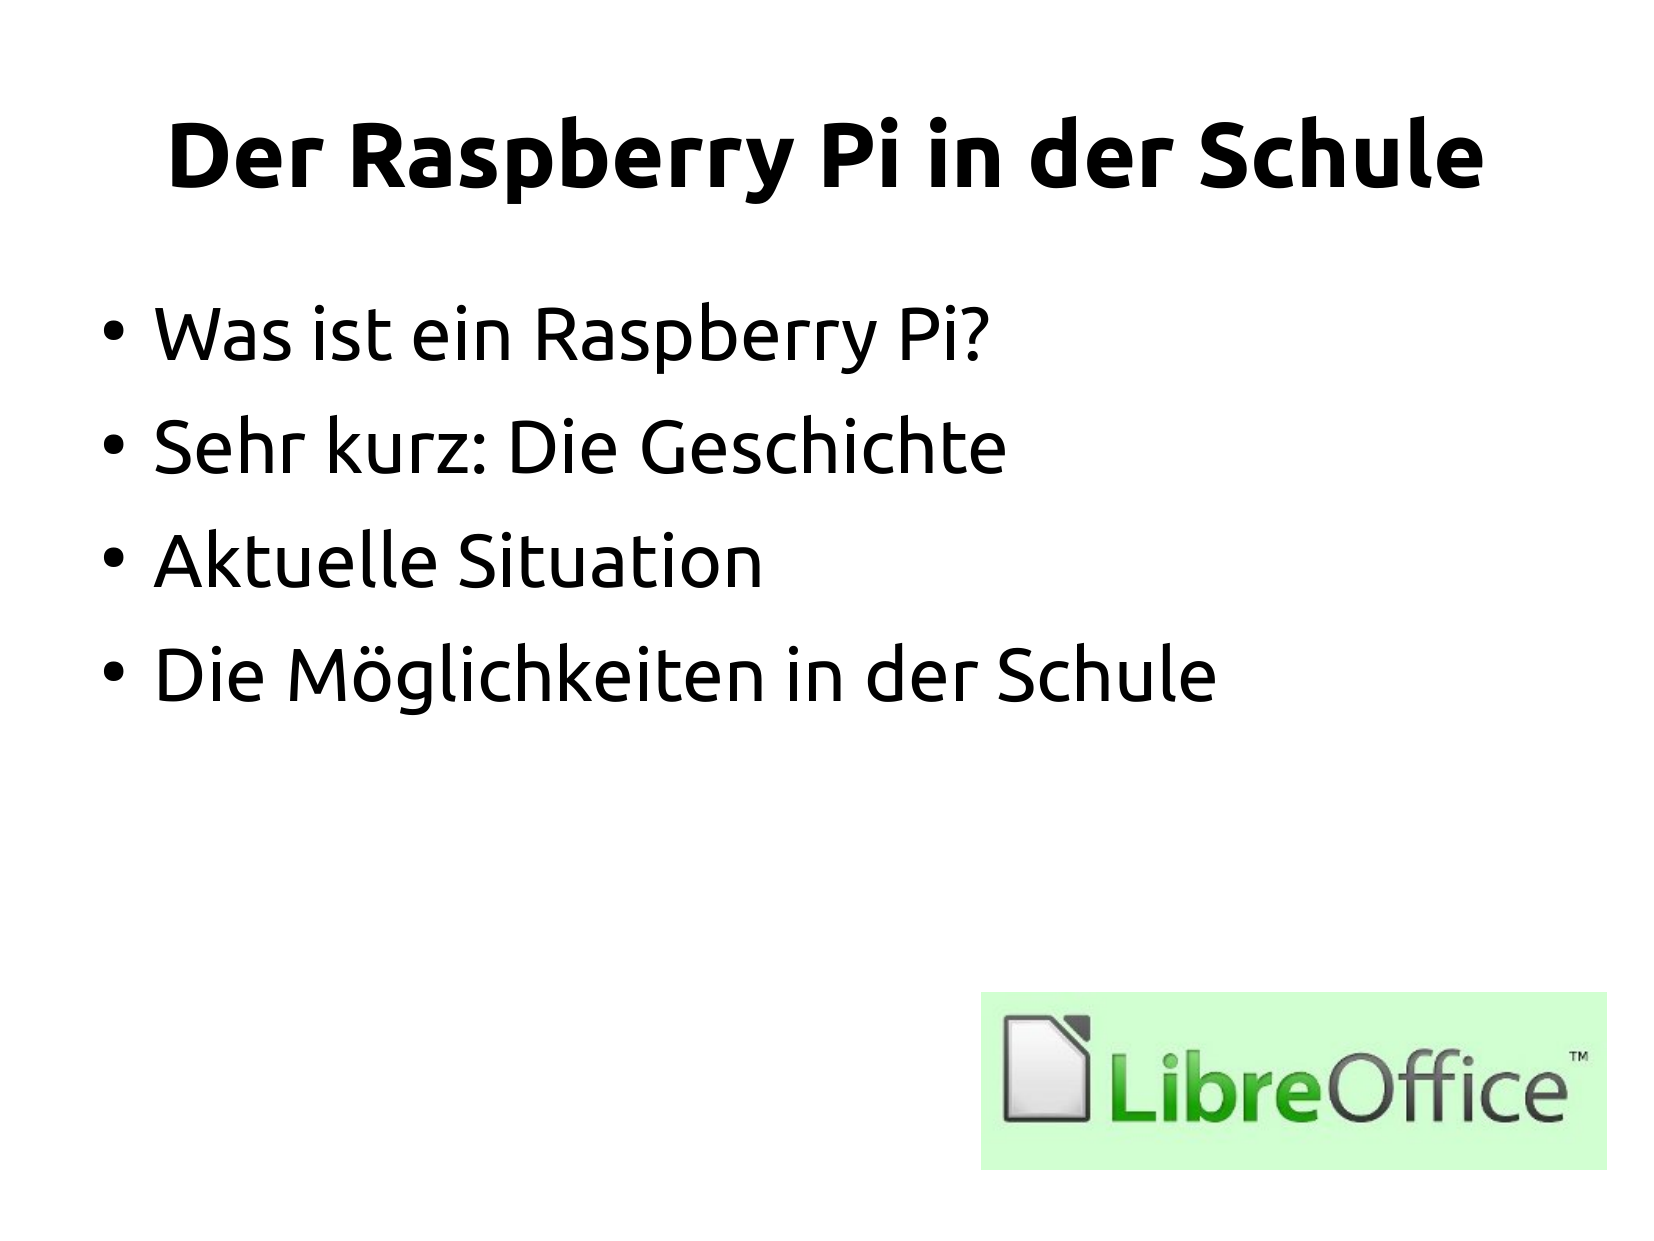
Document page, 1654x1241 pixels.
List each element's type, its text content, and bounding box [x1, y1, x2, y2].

picture [981, 992, 1607, 1170]
list Was ist ein Raspberry Pi? Sehr kurz: Die Geschichte Aktuelle Situation Die Möglichkeiten in der Schule [82, 290, 1571, 827]
title Der Raspberry Pi in der Schule [82, 49, 1571, 257]
